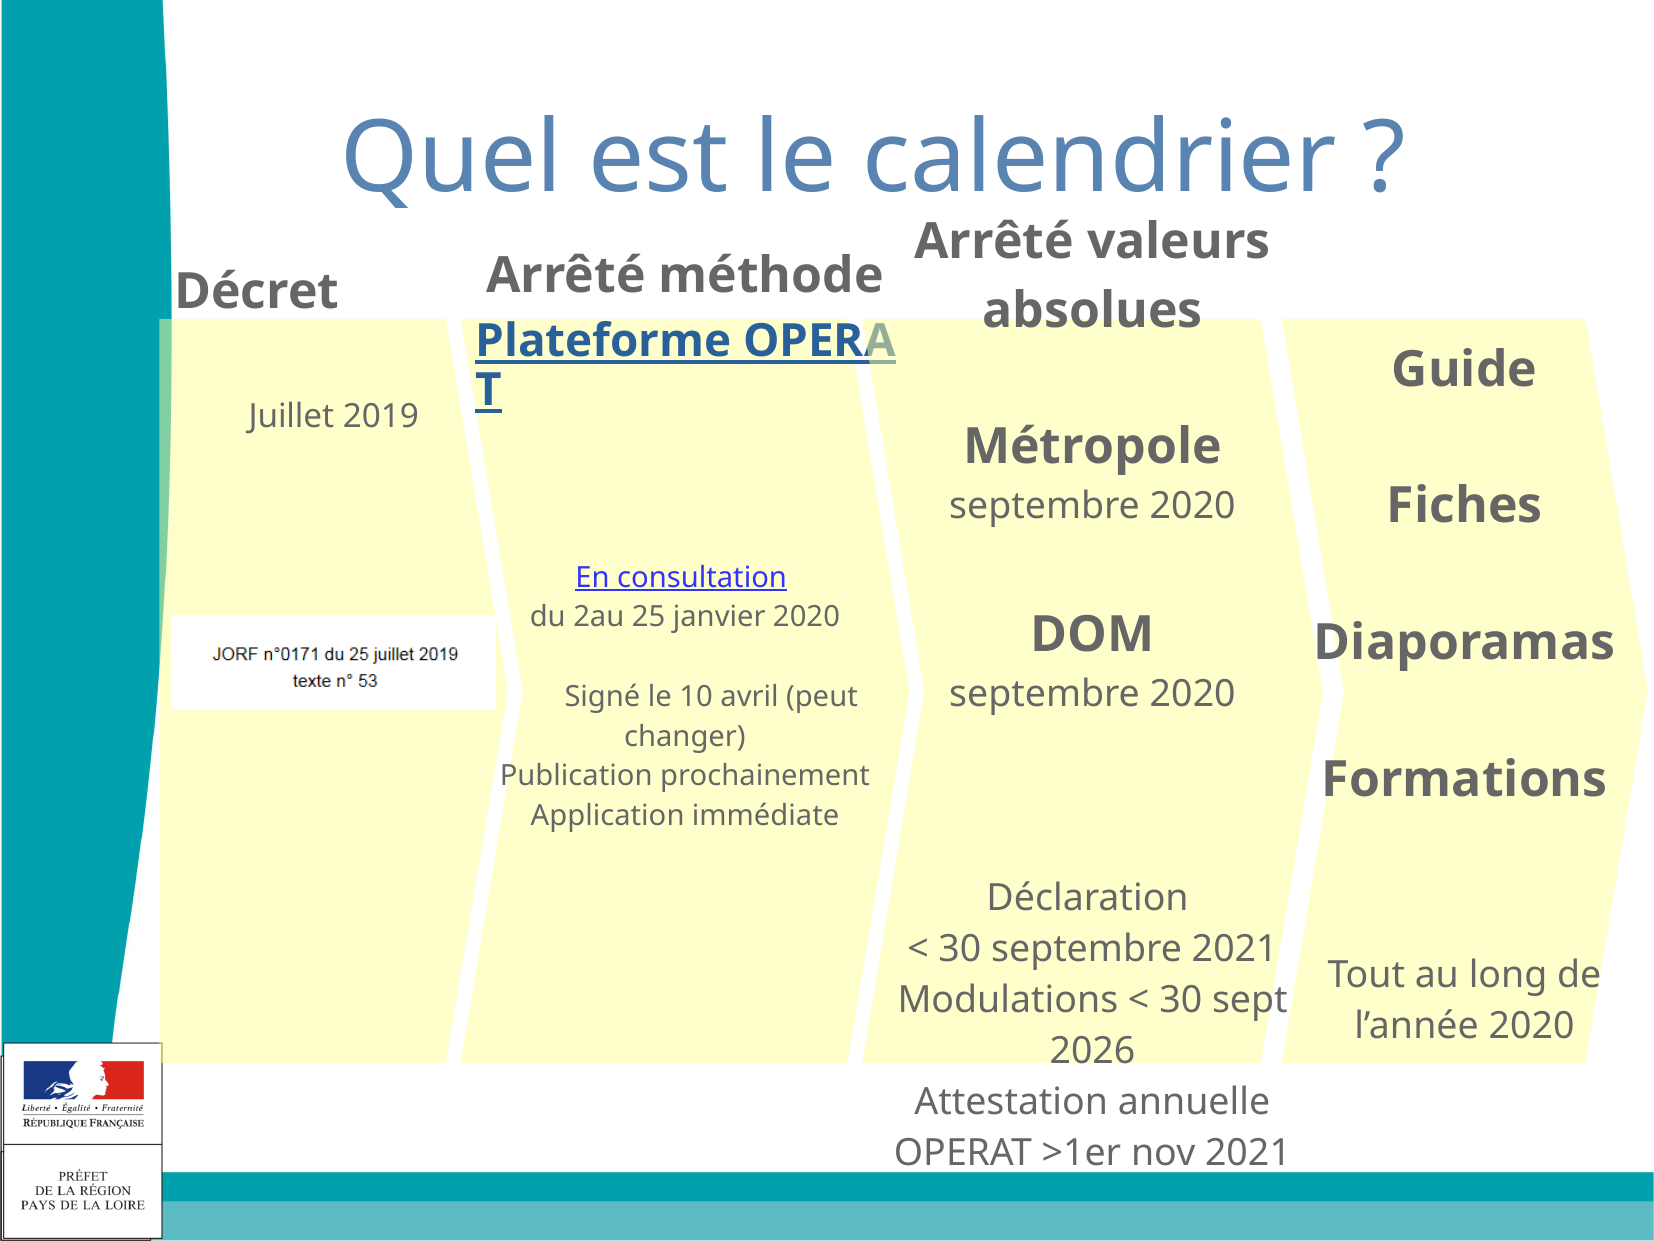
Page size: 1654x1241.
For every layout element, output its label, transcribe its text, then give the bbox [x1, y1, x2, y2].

title Quel est le calendrier ? [177, 56, 1571, 250]
text_box Guide Fiches Diaporamas Formations Tout au long de l’année 2020 [1281, 319, 1648, 1064]
text_box Arrêté méthode Plateforme OPERAT En consultation du 2au 25 janvier 2020 Signé le 10 avril (peut changer) Publication prochainement Application immédiate [460, 319, 910, 1064]
text_box Décret Juillet 2019 [159, 318, 508, 1064]
picture [0, 0, 1654, 1241]
text_box Arrêté valeurs absolues Métropole septembre 2020 DOM septembre 2020 Déclaration < 30 septembre 2021 Modulations < 30 sept 2026 Attestation annuelle OPERAT >1er nov 2021 [862, 318, 1323, 1063]
